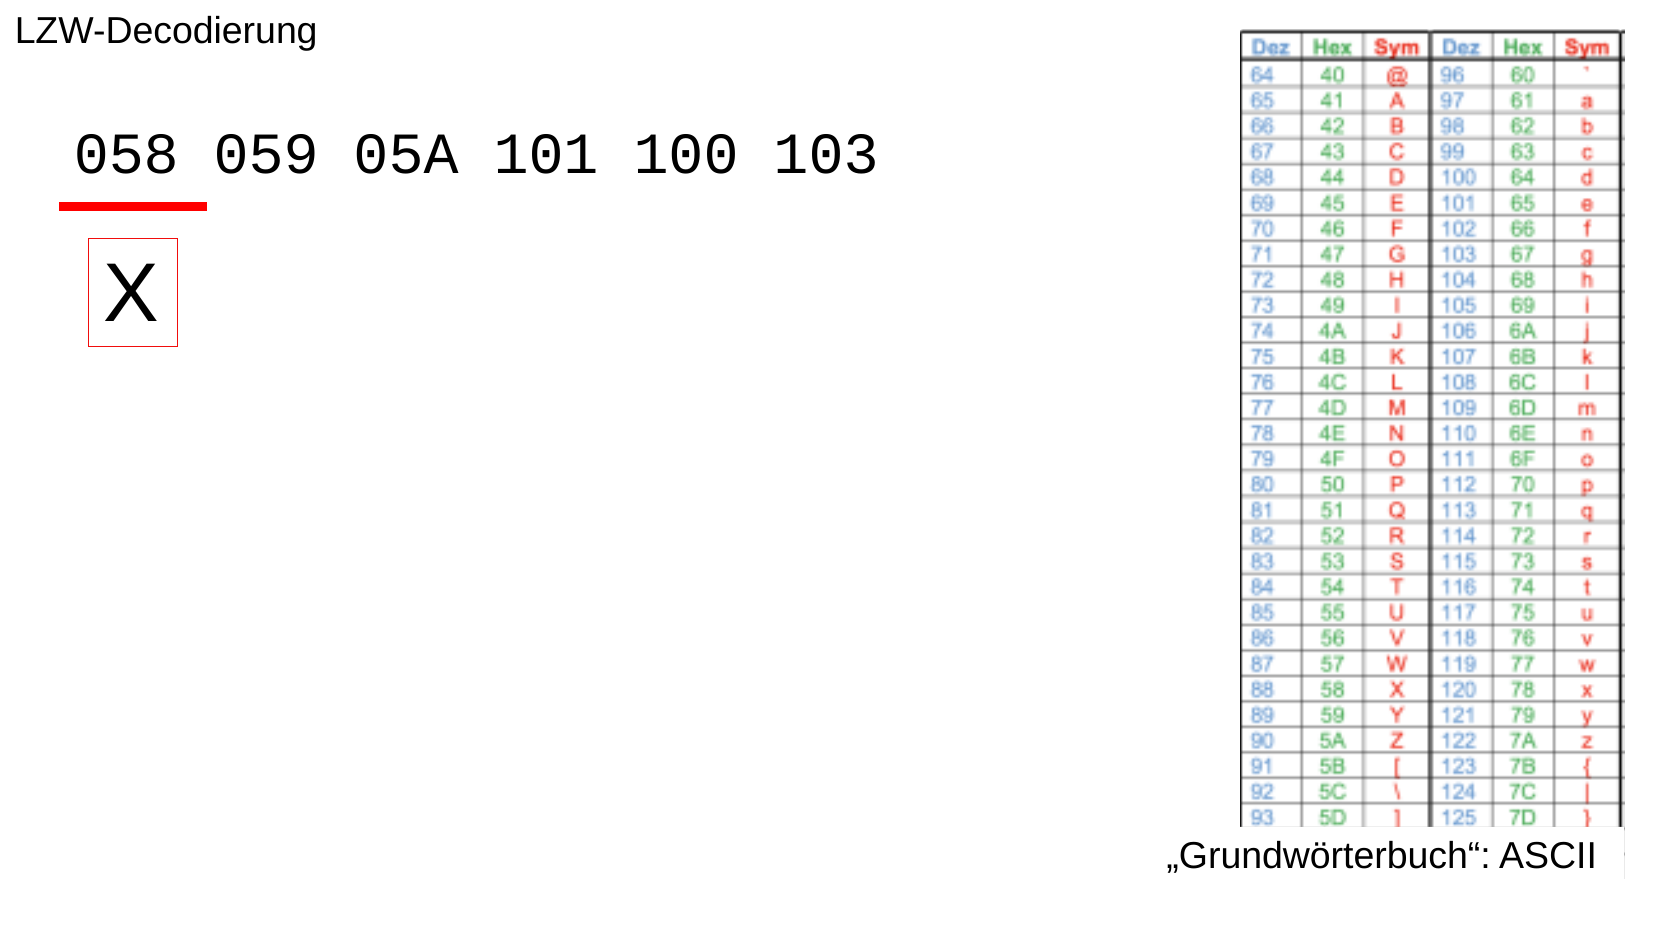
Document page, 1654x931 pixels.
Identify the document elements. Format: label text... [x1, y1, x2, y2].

text_box „Grundwörterbuch“: ASCII [1151, 826, 1625, 886]
text_box LZW-Decodierung [0, 2, 1241, 60]
text_box 058 059 05A 101 100 103 [59, 118, 916, 207]
picture [1240, 29, 1625, 826]
text_box X [88, 238, 178, 347]
